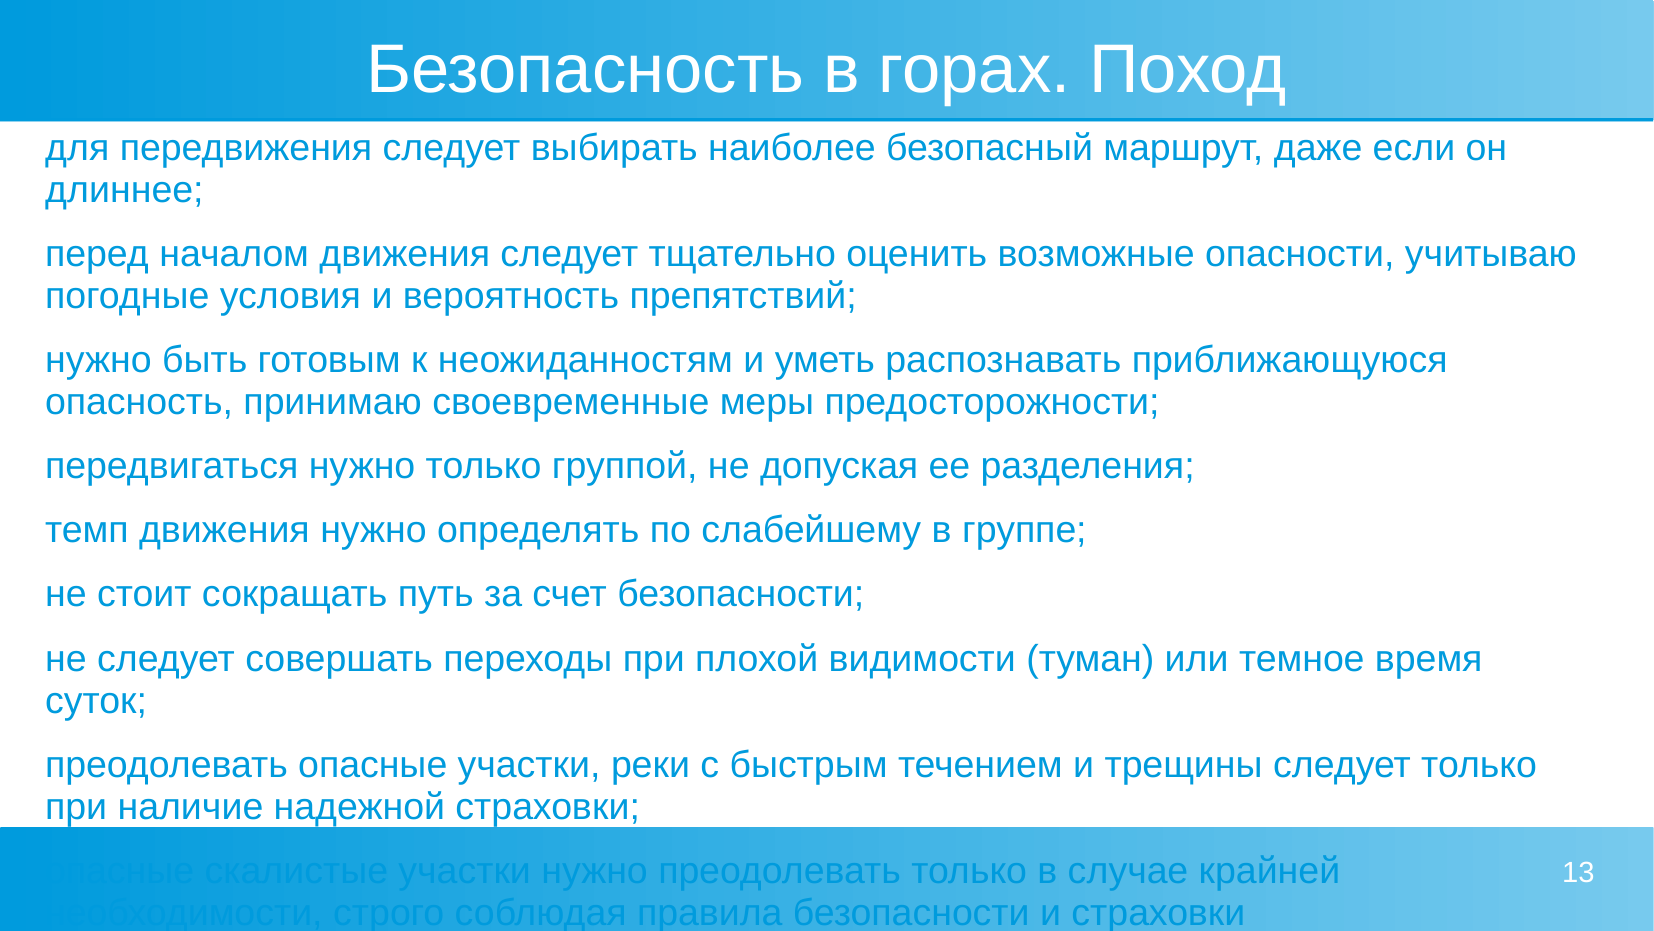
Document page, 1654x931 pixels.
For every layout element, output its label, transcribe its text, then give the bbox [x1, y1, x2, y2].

title Безопасность в горах. Поход [59, 29, 1595, 108]
list для передвижения следует выбирать наиболее безопасный маршрут, даже если он длиннее; перед началом движения следует тщательно оценить возможные опасности, учитываю погодные условия и вероятность препятствий; нужно быть готовым к неожиданностям и уметь распознавать приближающуюся опасность, принимаю своевременные меры предосторожности; передвигаться нужно только группой, не допуская ее разделения; темп движения нужно определять по слабейшему в группе; не стоит сокращать путь за счет безопасности; не следует совершать переходы при плохой видимости (туман) или темное время суток; преодолевать опасные участки, реки с быстрым течением и трещины следует только при наличие надежной страховки; опасные скалистые участки нужно преодолевать только в случае крайней необходимости, строго соблюдая правила безопасности и страховки избегать переходов по склонам и желобам со свободнолежащими камнями. [45, 126, 1581, 718]
